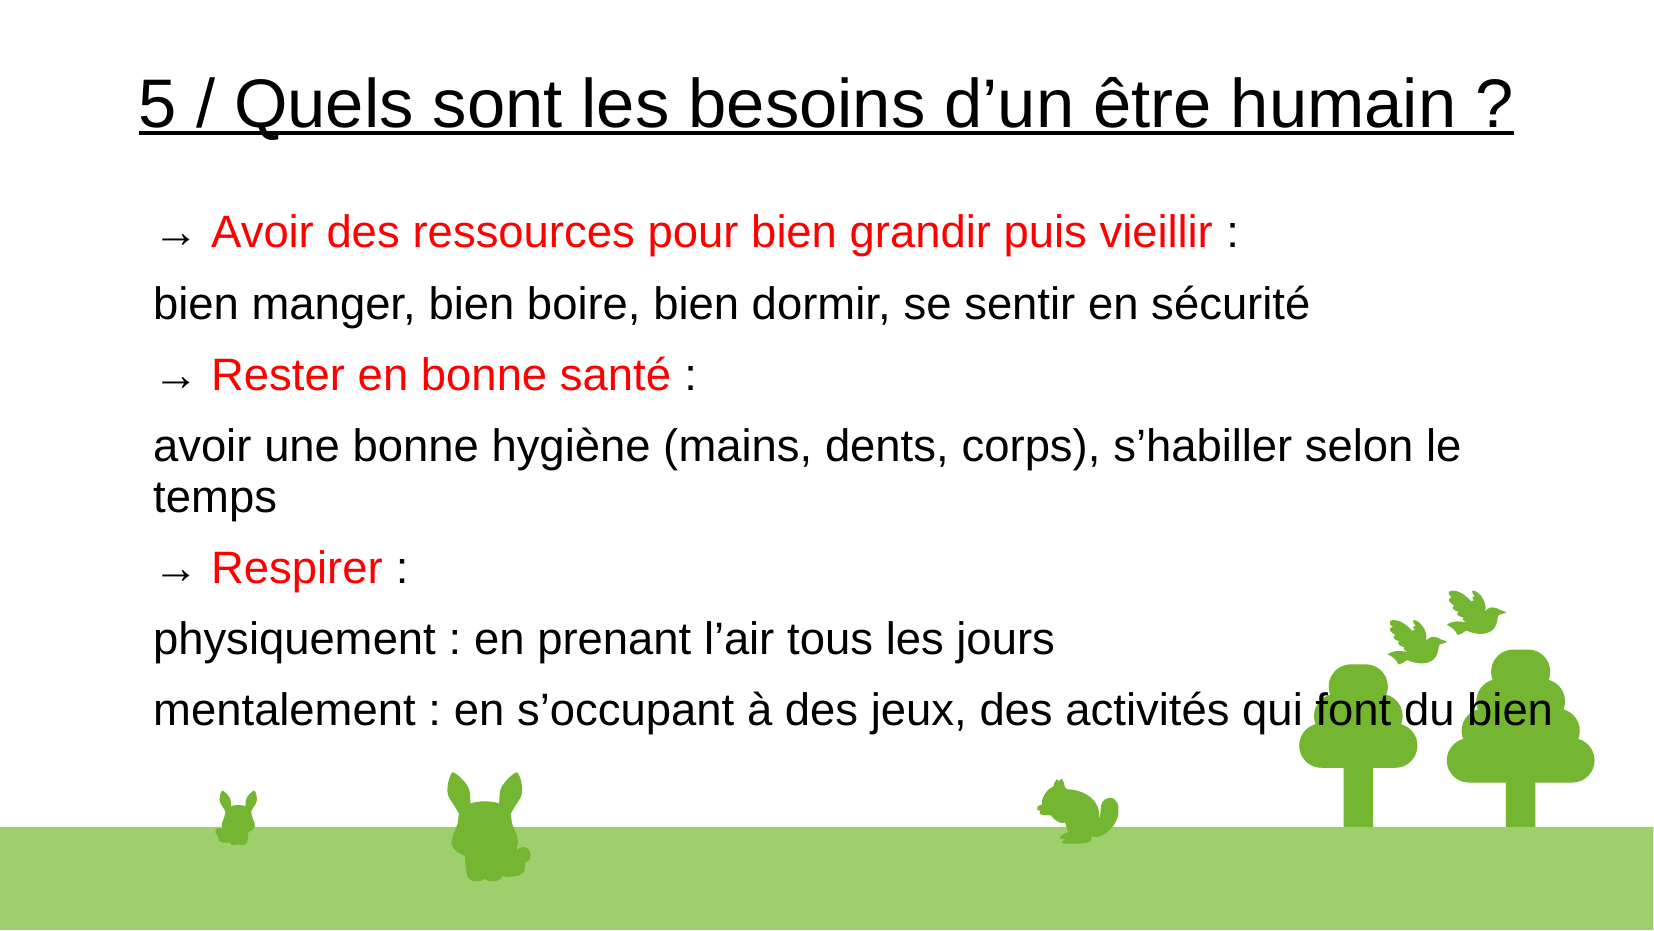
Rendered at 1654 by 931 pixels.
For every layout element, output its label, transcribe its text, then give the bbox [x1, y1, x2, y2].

title 5 / Quels sont les besoins d’un être humain ? [88, 29, 1565, 178]
list → Avoir des ressources pour bien grandir puis vieillir : bien manger, bien boire, bien dormir, se sentir en sécurité → Rester en bonne santé : avoir une bonne hygiène (mains, dents, corps), s’habiller selon le temps → Respirer : physiquement : en prenant l’air tous les jours mentalement : en s’occupant à des jeux, des activités qui font du bien [88, 206, 1565, 768]
